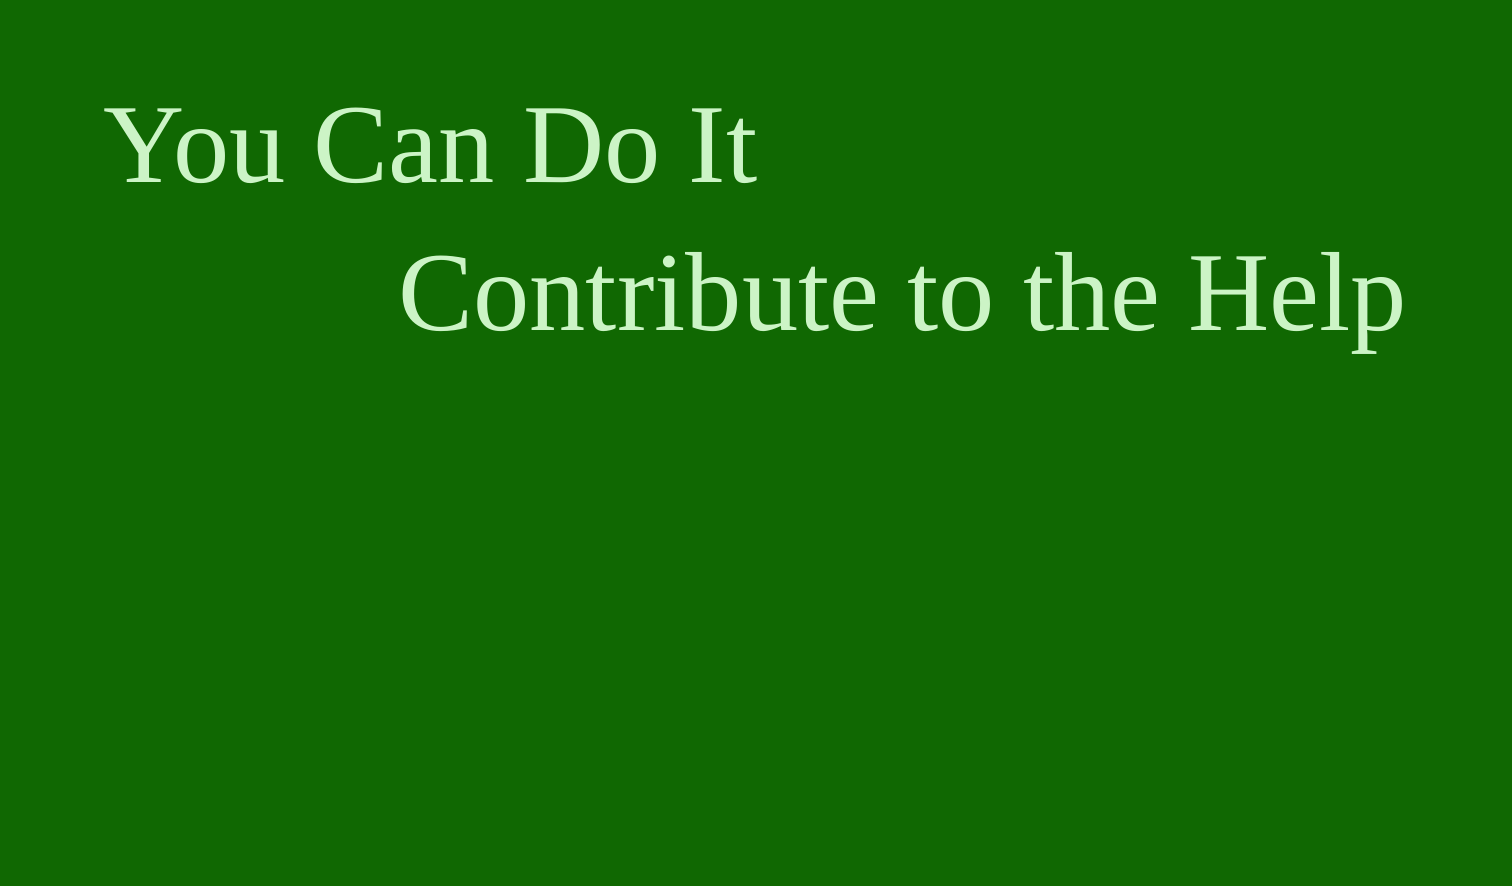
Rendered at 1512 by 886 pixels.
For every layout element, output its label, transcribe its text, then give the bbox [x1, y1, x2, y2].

subtitle You Can Do It Contribute to the Help [25, 6, 1487, 277]
picture [0, 59, 1512, 886]
